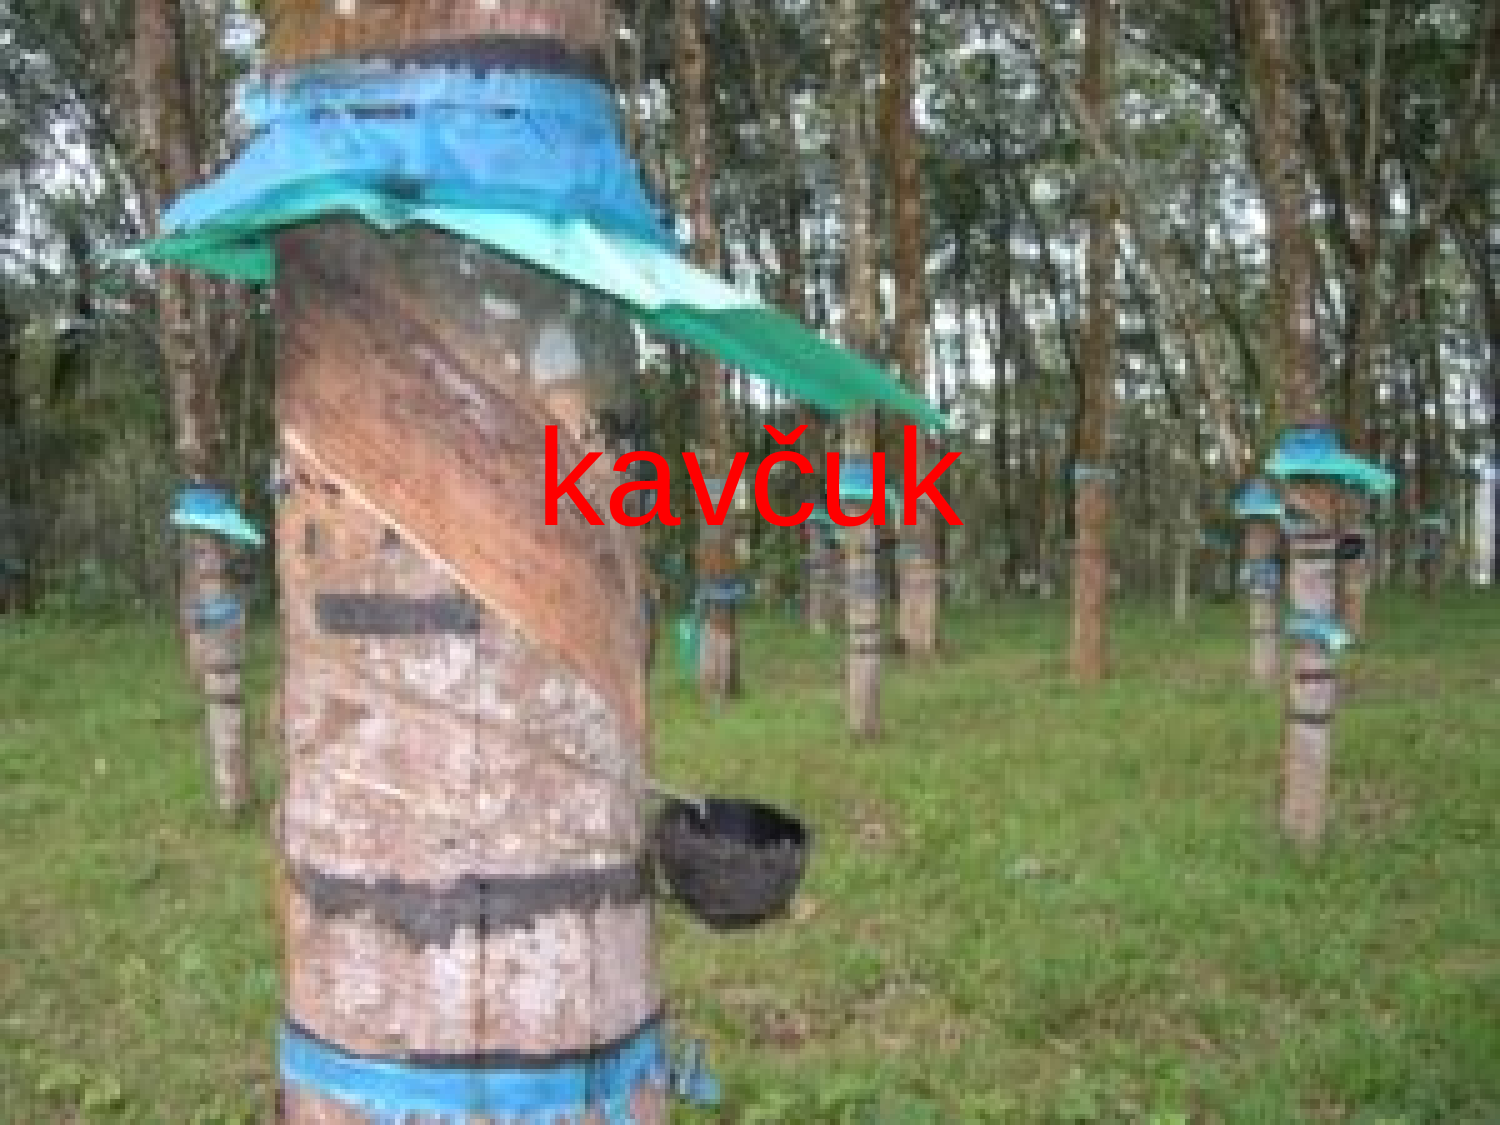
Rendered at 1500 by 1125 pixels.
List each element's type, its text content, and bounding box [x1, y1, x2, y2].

title kavčuk [112, 349, 1388, 591]
picture [0, 0, 1500, 1125]
subtitle [372, 774, 1423, 1063]
